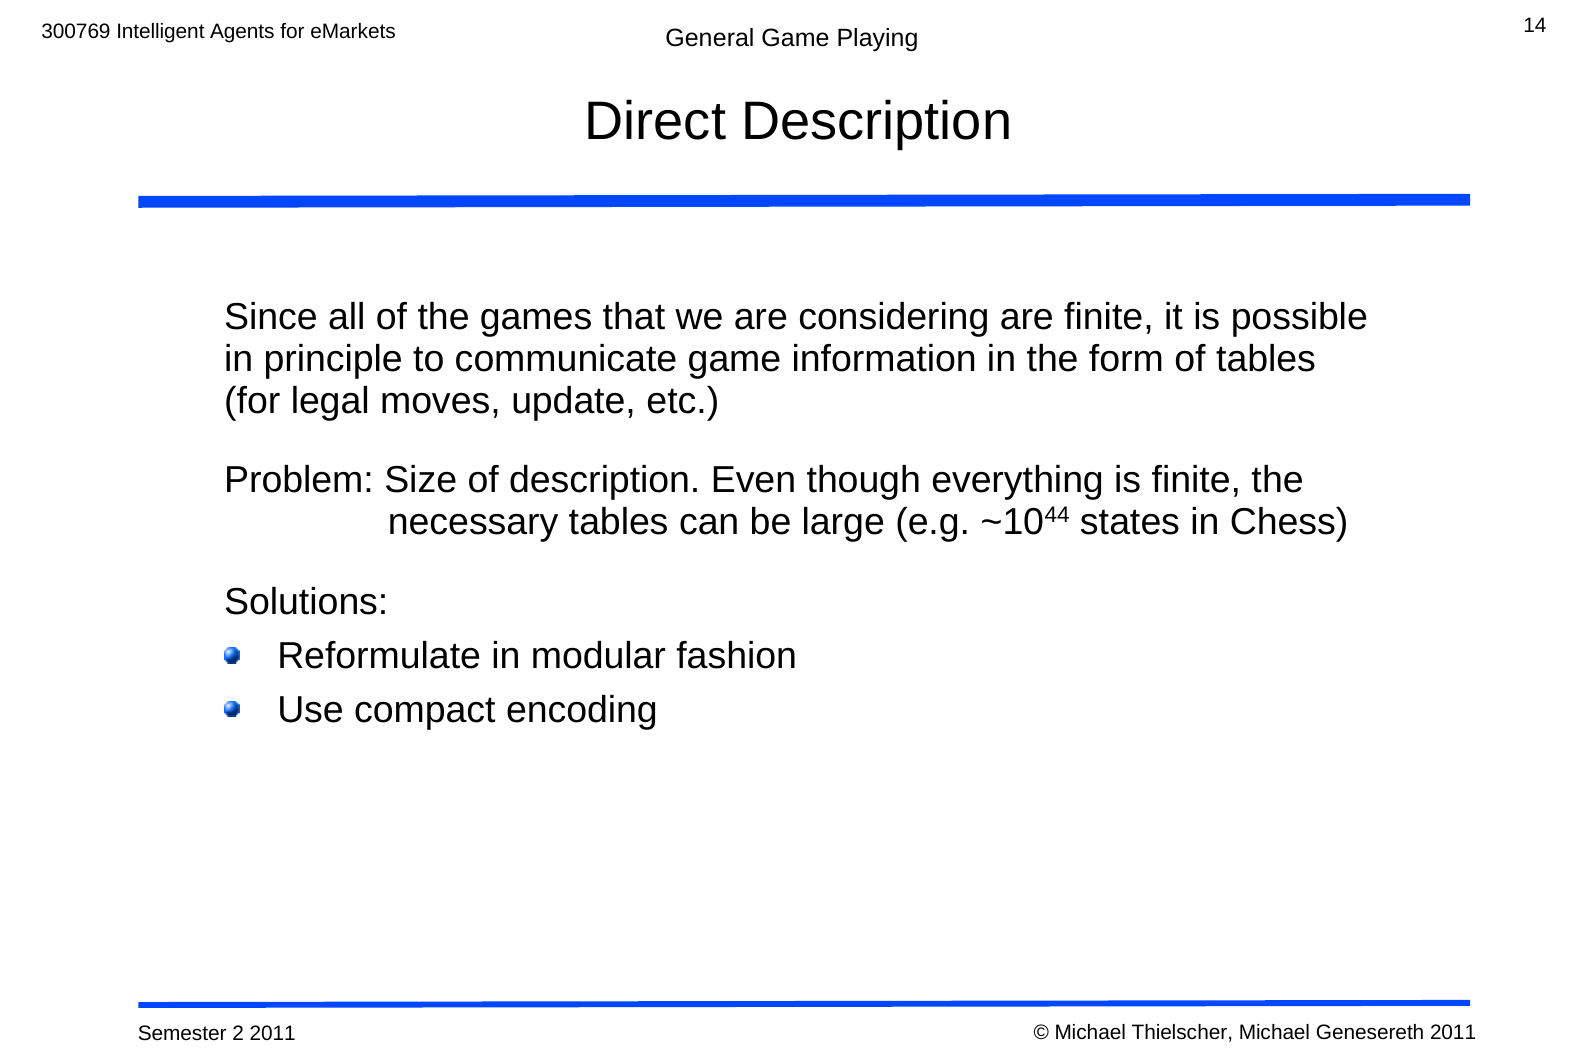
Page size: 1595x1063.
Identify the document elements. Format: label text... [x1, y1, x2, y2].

list Since all of the games that we are considering are finite, it is possible in principle to communicate game information in the form of tables (for legal moves, update, etc.) Problem: Size of description. Even though everything is finite, the necessary tables can be large (e.g. ~1044 states in Chess) Solutions: Reformulate in modular fashion Use compact encoding [206, 295, 1381, 956]
title Direct Description [118, 51, 1480, 190]
